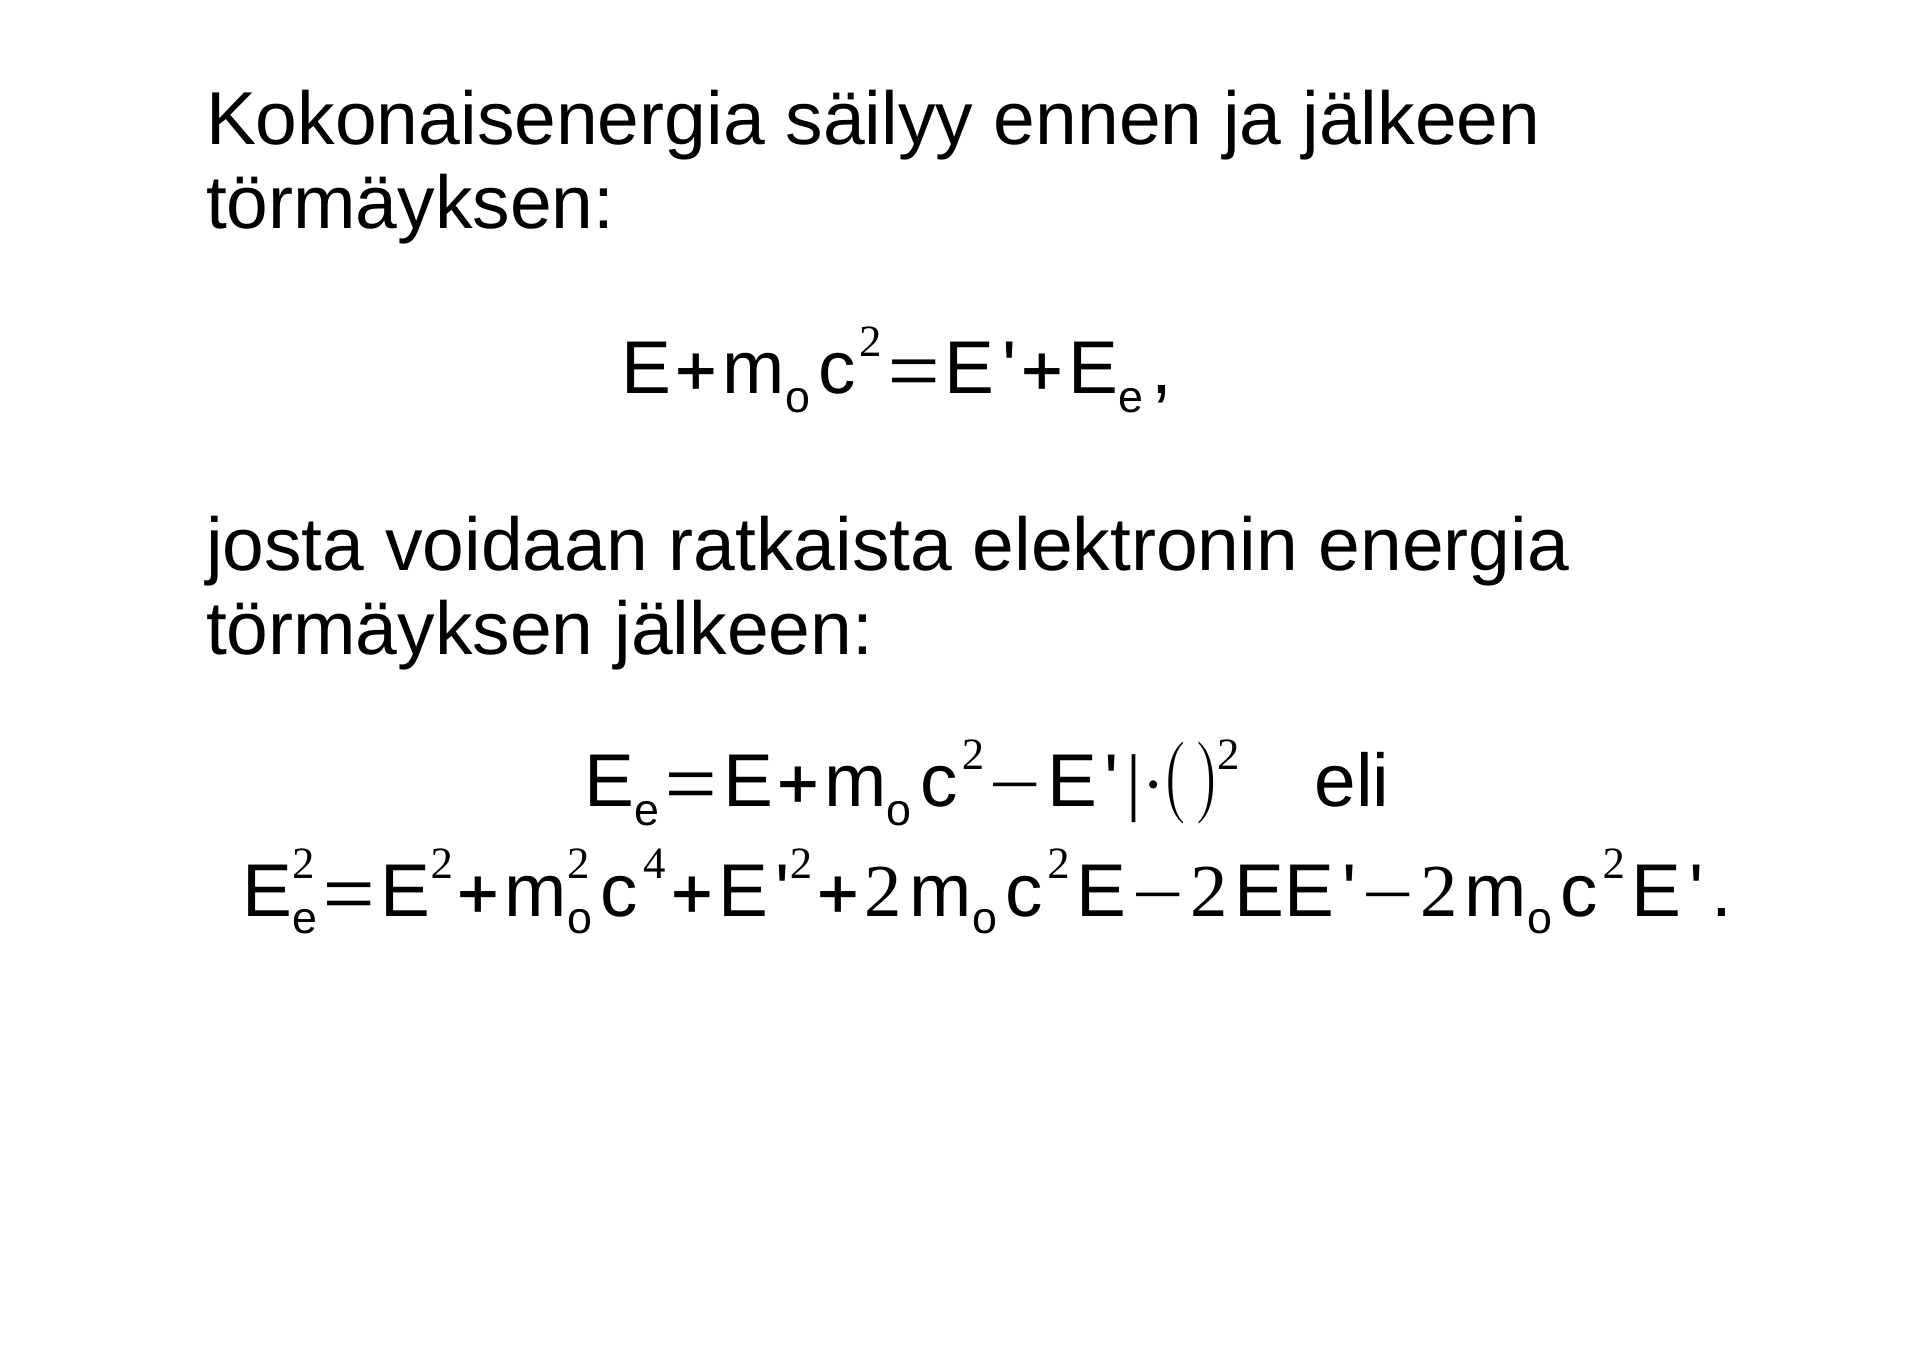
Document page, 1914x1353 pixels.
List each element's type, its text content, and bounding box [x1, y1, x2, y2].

text_box josta voidaan ratkaista elektronin energia törmäyksen jälkeen: [191, 494, 1707, 786]
chart [615, 316, 1179, 422]
text_box Kokonaisenergia säilyy ennen ja jälkeen törmäyksen: [191, 69, 1773, 361]
chart [235, 729, 1739, 944]
